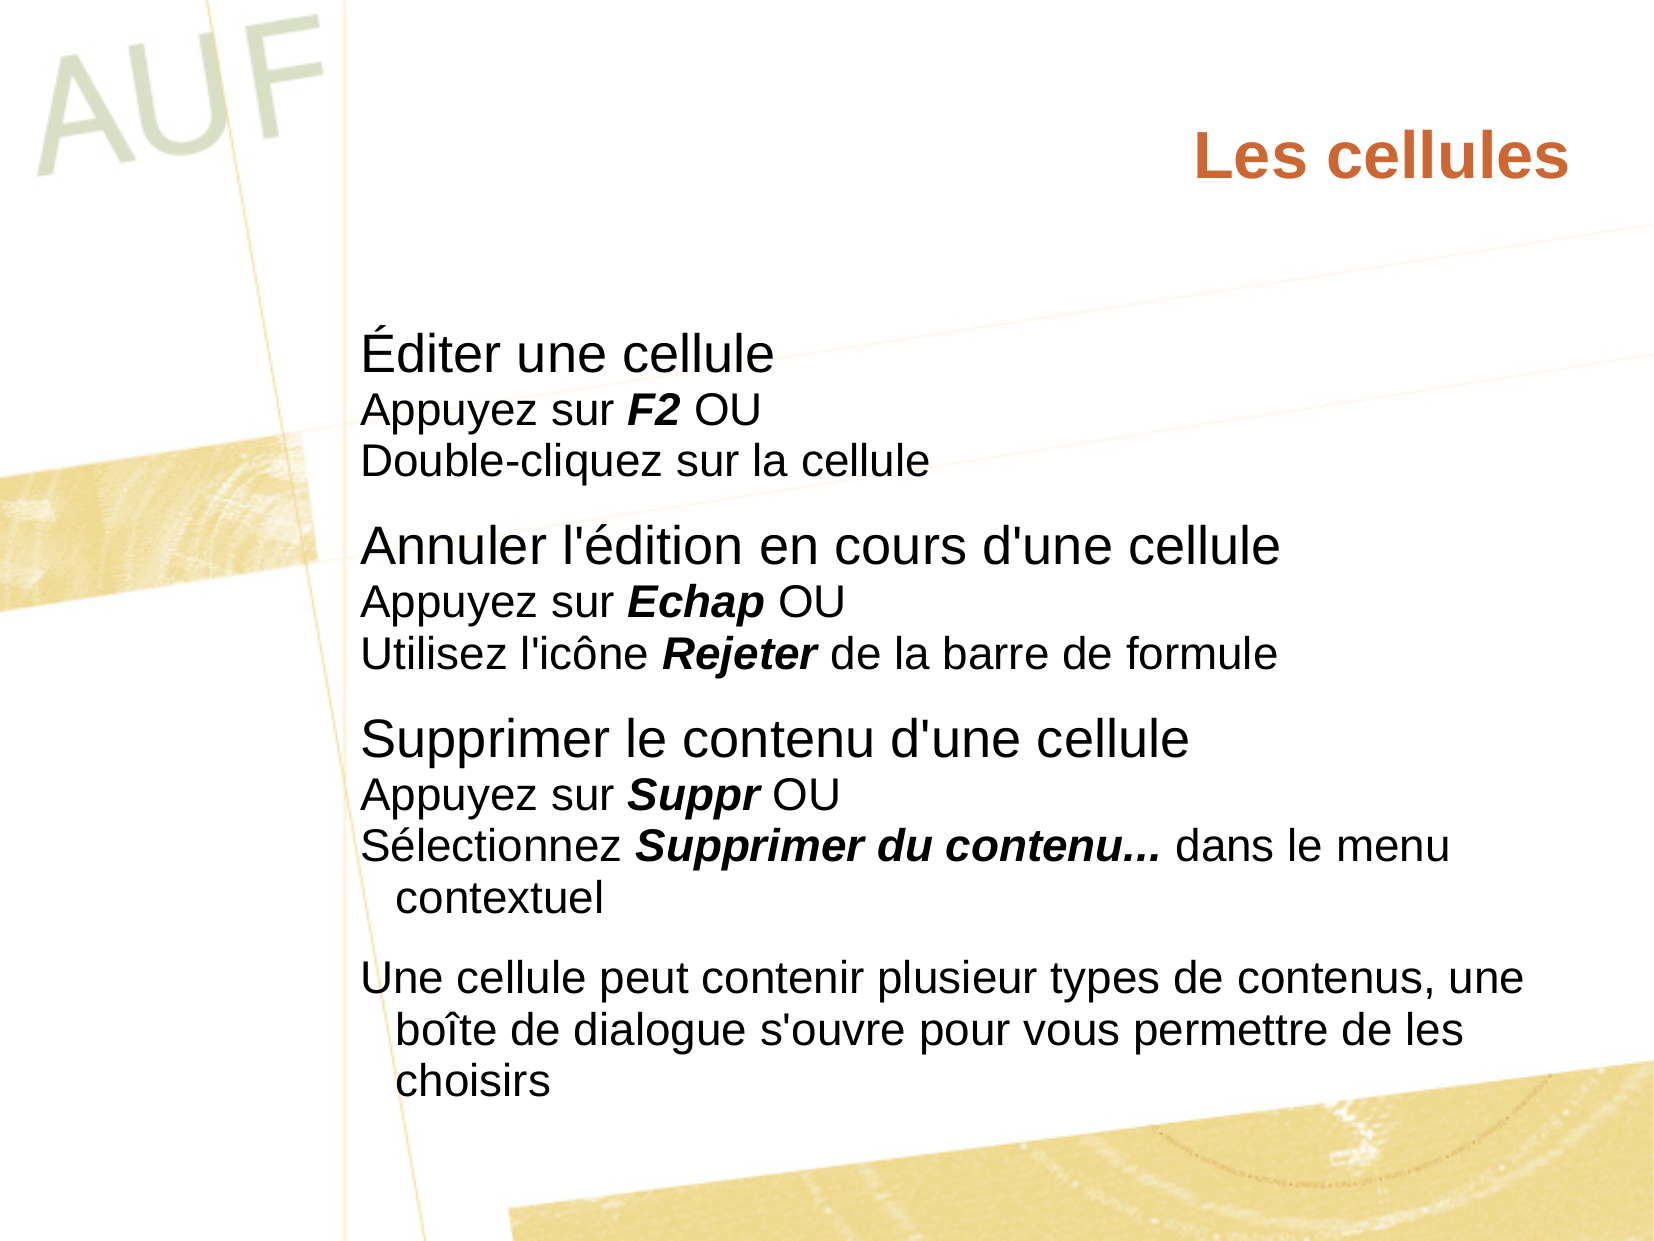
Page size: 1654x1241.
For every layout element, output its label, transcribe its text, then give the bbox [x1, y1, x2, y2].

subtitle Éditer une cellule Appuyez sur F2 OU Double-cliquez sur la cellule Annuler l'édition en cours d'une cellule Appuyez sur Echap OU Utilisez l'icône Rejeter de la barre de formule Supprimer le contenu d'une cellule Appuyez sur Suppr OU Sélectionnez Supprimer du contenu... dans le menu contextuel Une cellule peut contenir plusieur types de contenus, une boîte de dialogue s'ouvre pour vous permettre de les choisirs [324, 277, 1571, 1152]
picture [0, 0, 1654, 1241]
title Les cellules [324, 59, 1571, 252]
